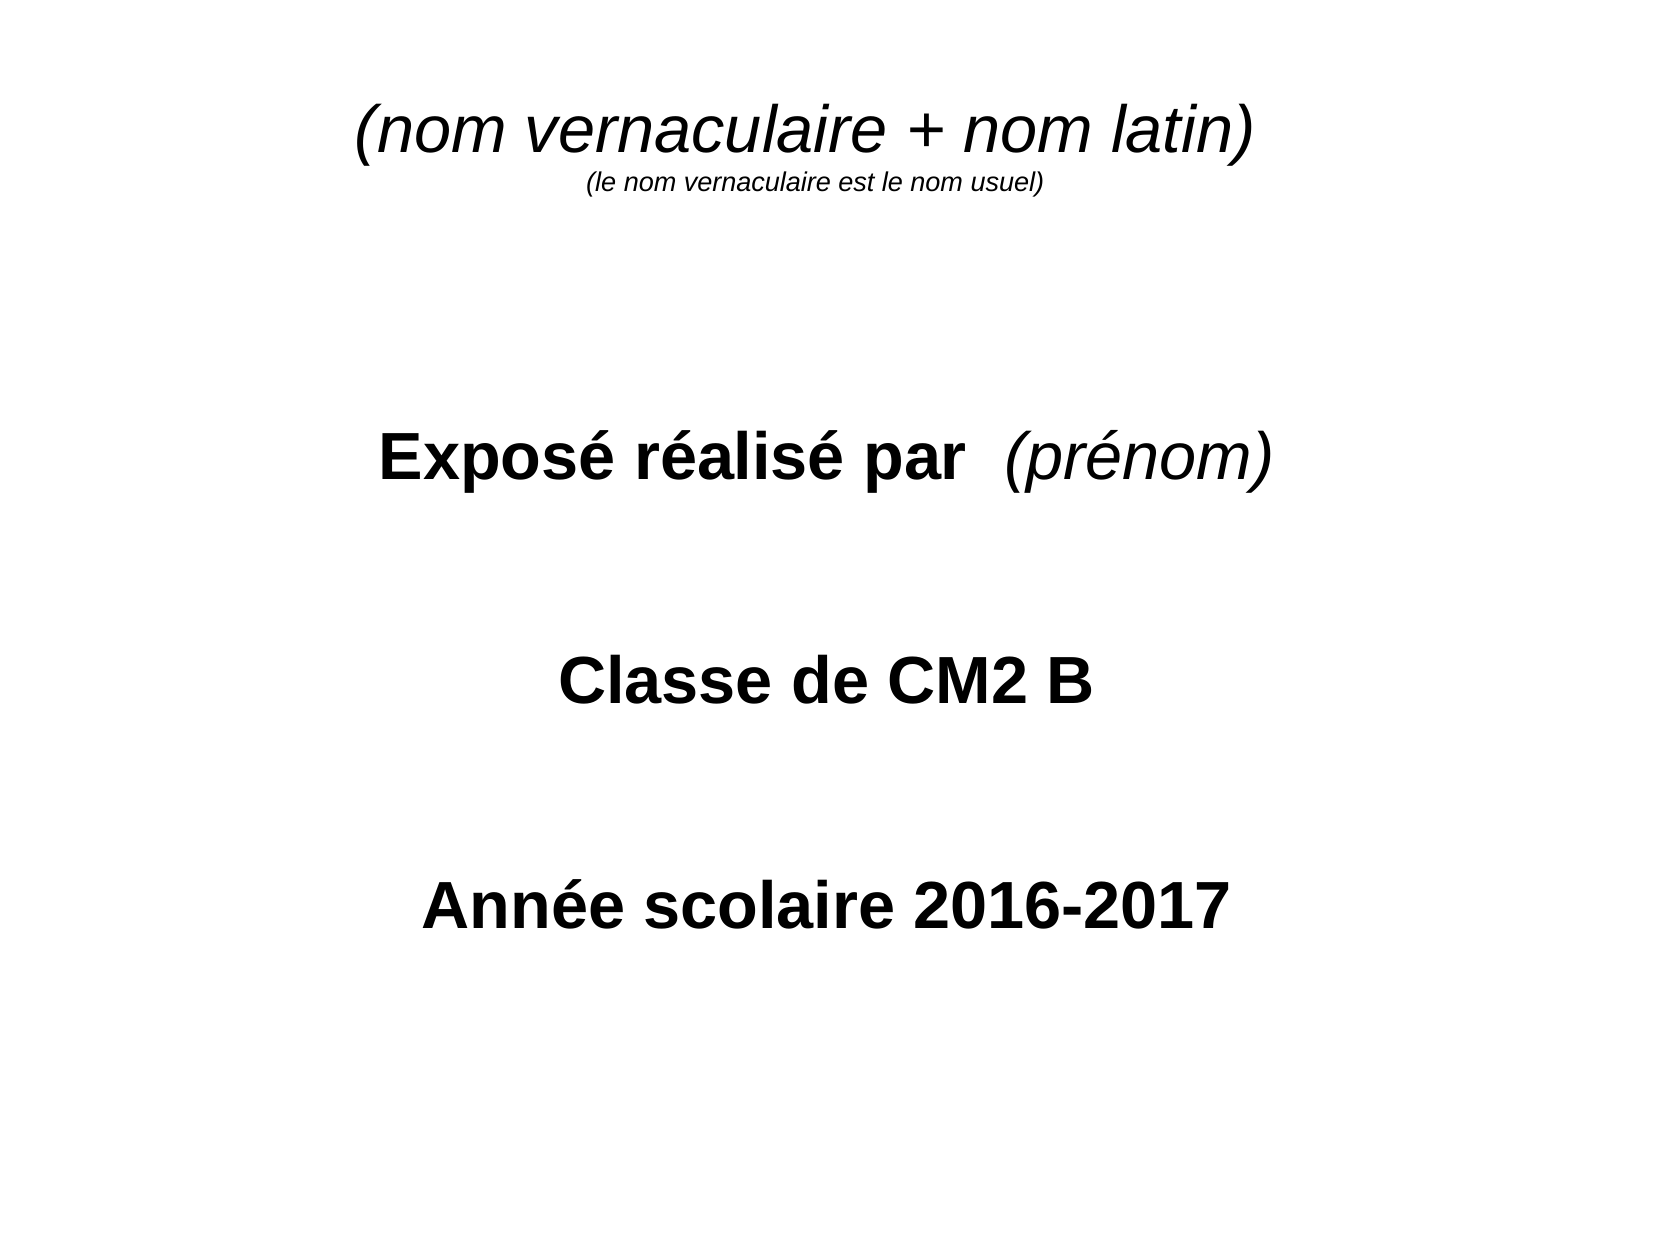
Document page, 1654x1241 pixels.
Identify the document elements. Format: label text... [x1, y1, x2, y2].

title (nom vernaculaire + nom latin) (le nom vernaculaire est le nom usuel) [70, 40, 1560, 249]
subtitle Exposé réalisé par (prénom) Classe de CM2 B Année scolaire 2016-2017 [82, 271, 1571, 1091]
